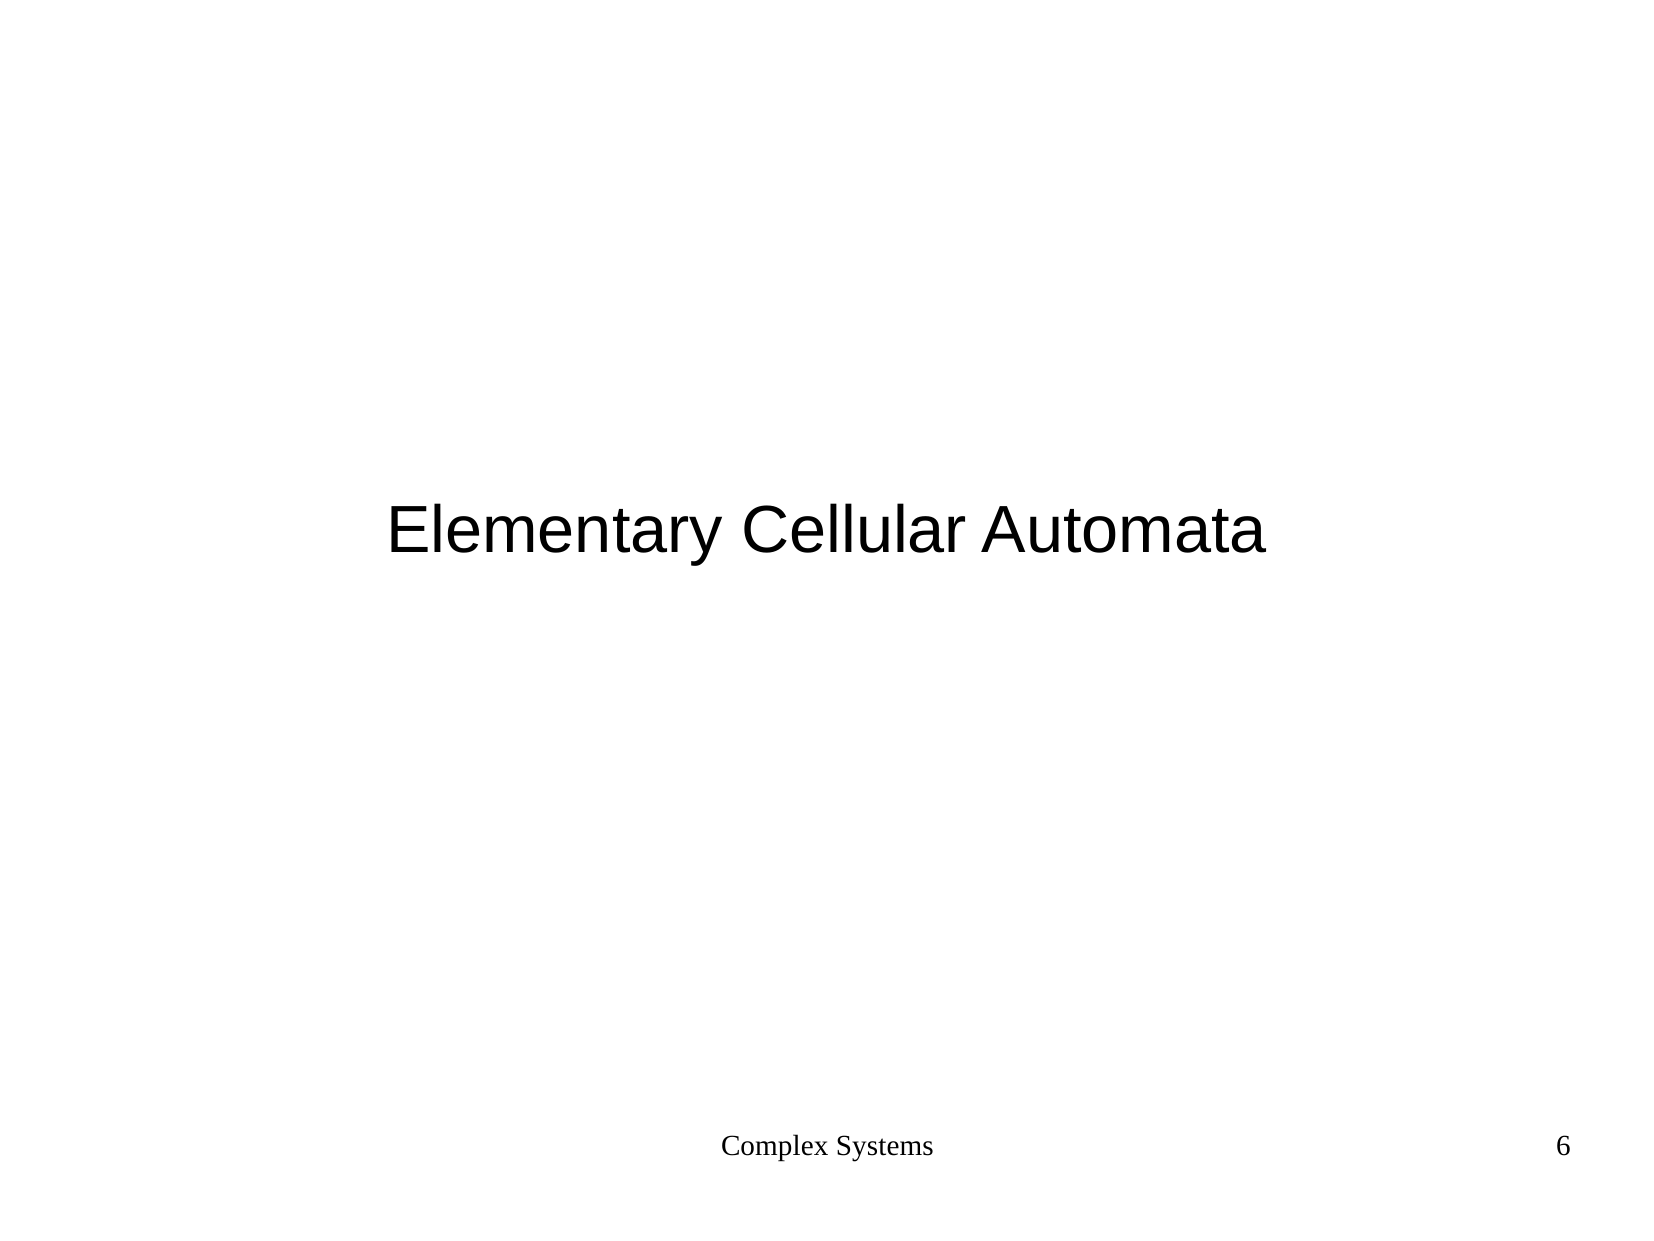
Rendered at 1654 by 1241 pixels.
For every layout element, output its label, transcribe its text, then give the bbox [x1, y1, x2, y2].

subtitle Elementary Cellular Automata [82, 49, 1571, 1109]
